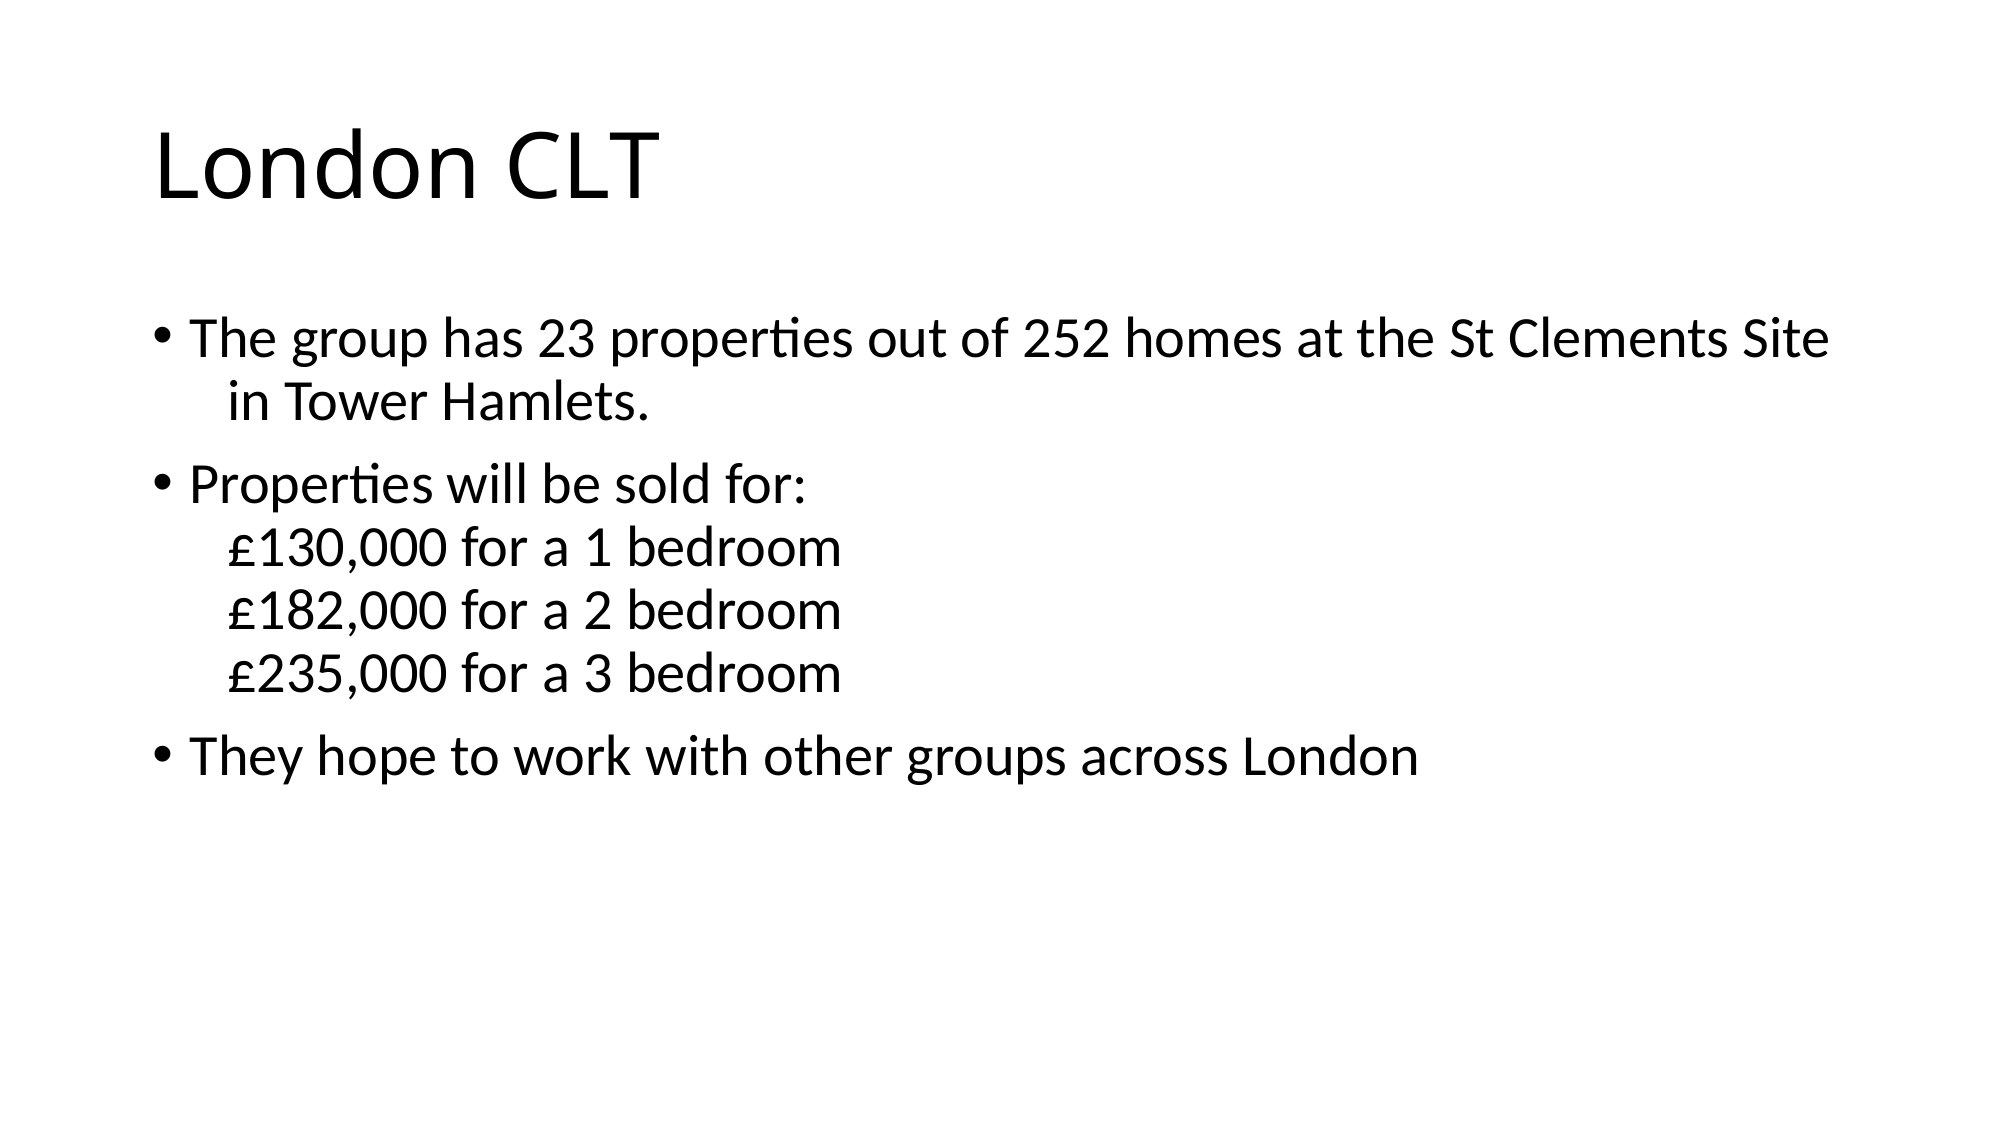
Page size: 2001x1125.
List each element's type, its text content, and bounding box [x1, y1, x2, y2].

list The group has 23 properties out of 252 homes at the St Clements Site in Tower Hamlets. Properties will be sold for: £130,000 for a 1 bedroom £182,000 for a 2 bedroom £235,000 for a 3 bedroom They hope to work with other groups across London [137, 299, 1863, 1014]
title London CLT [137, 59, 1863, 278]
